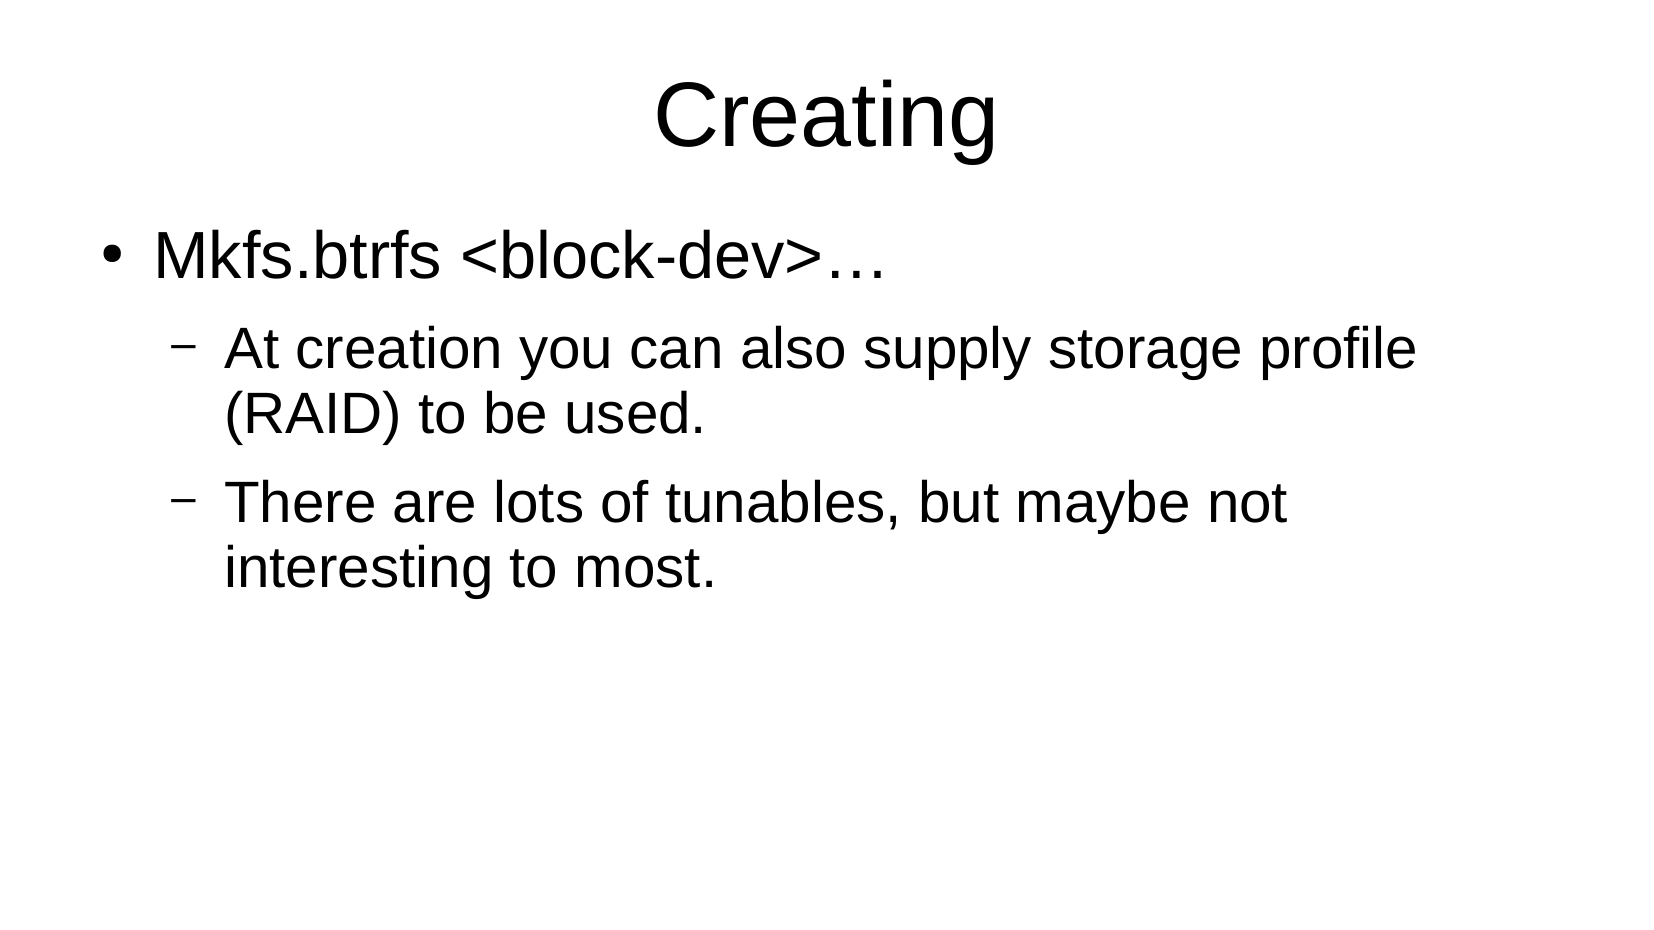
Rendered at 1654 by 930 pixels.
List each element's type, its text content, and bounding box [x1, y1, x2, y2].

list Mkfs.btrfs <block-dev>… At creation you can also supply storage profile (RAID) to be used. There are lots of tunables, but maybe not interesting to most. [82, 217, 1571, 757]
title Creating [82, 37, 1571, 193]
